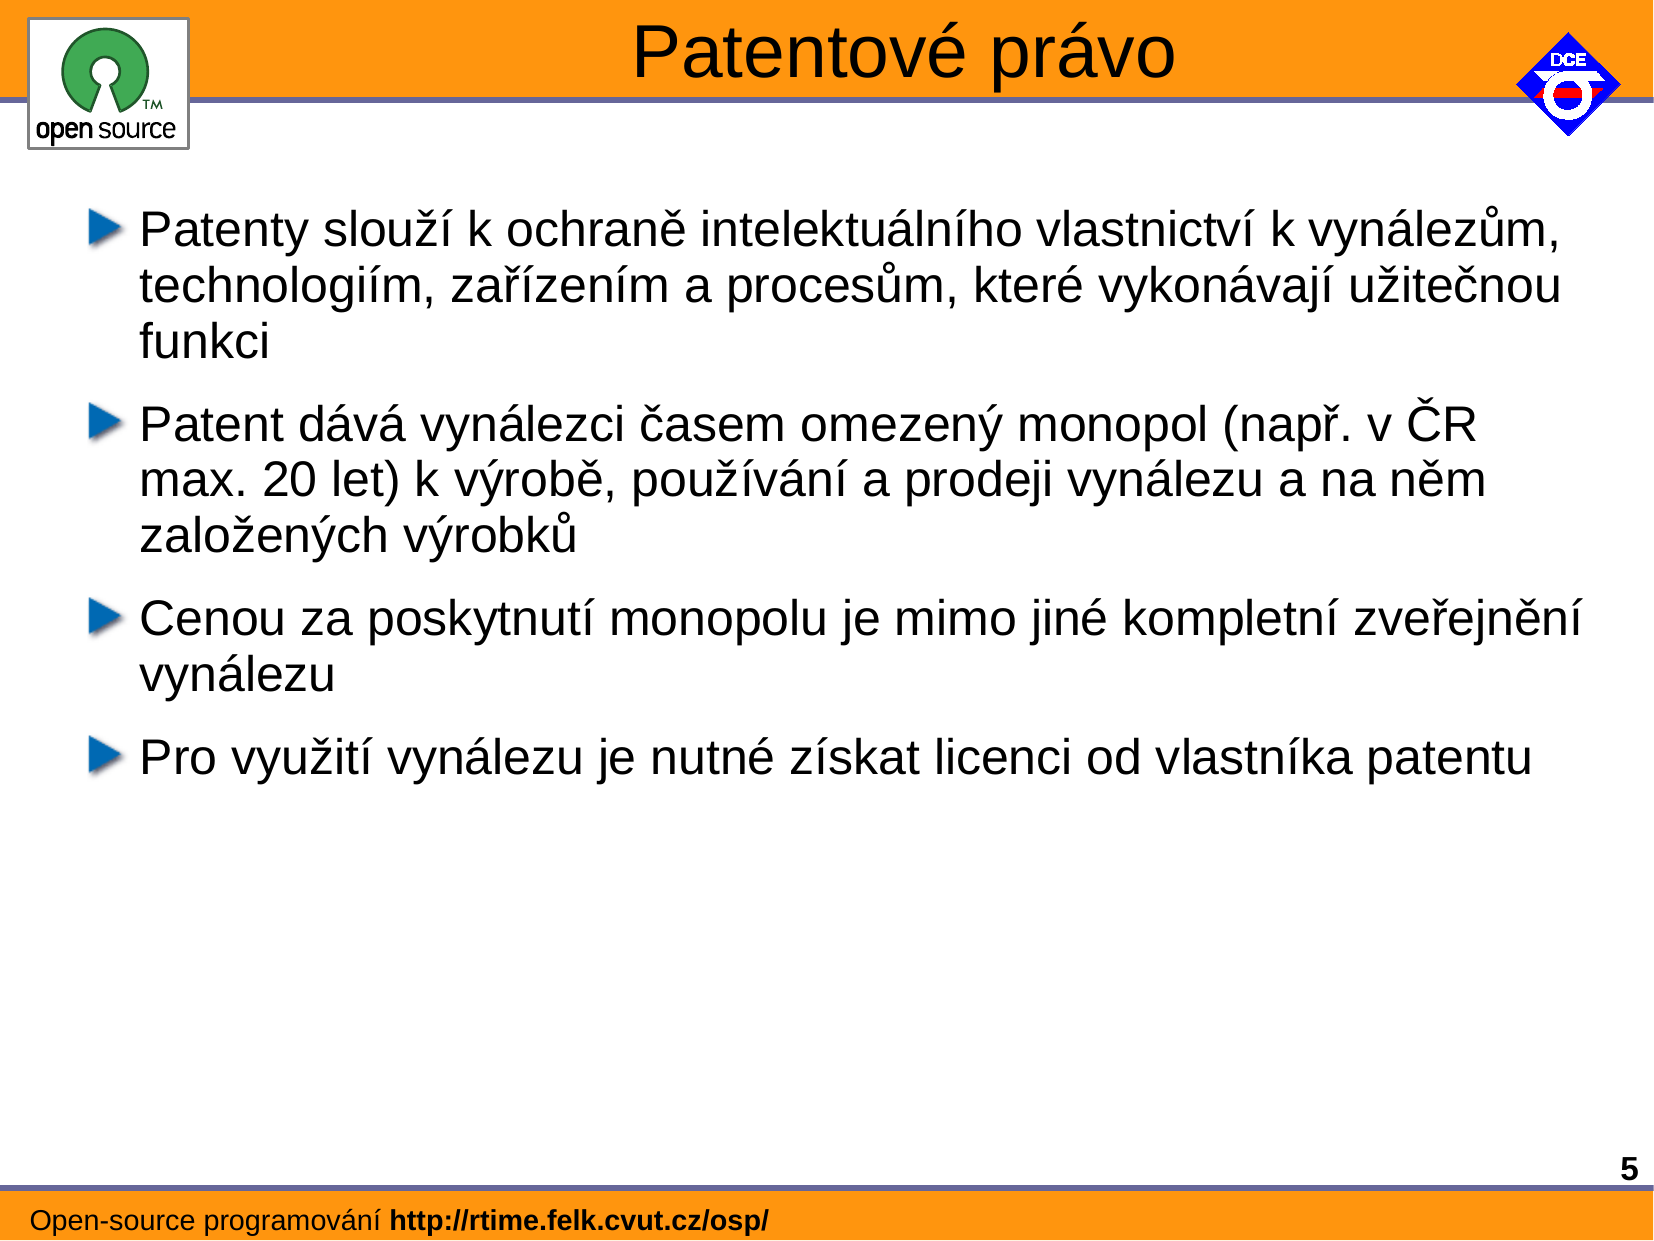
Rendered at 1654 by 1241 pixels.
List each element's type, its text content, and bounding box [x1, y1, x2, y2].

title Patentové právo [178, 4, 1631, 98]
list Patenty slouží k ochraně intelektuálního vlastnictví k vynálezům, technologiím, zařízením a procesům, které vykonávají užitečnou funkci Patent dává vynálezci časem omezený monopol (např. v ČR max. 20 let) k výrobě, používání a prodeji vynálezu a na něm založených výrobků Cenou za poskytnutí monopolu je mimo jiné kompletní zveřejnění vynálezu Pro využití vynálezu je nutné získat licenci od vlastníka patentu [68, 201, 1592, 1118]
